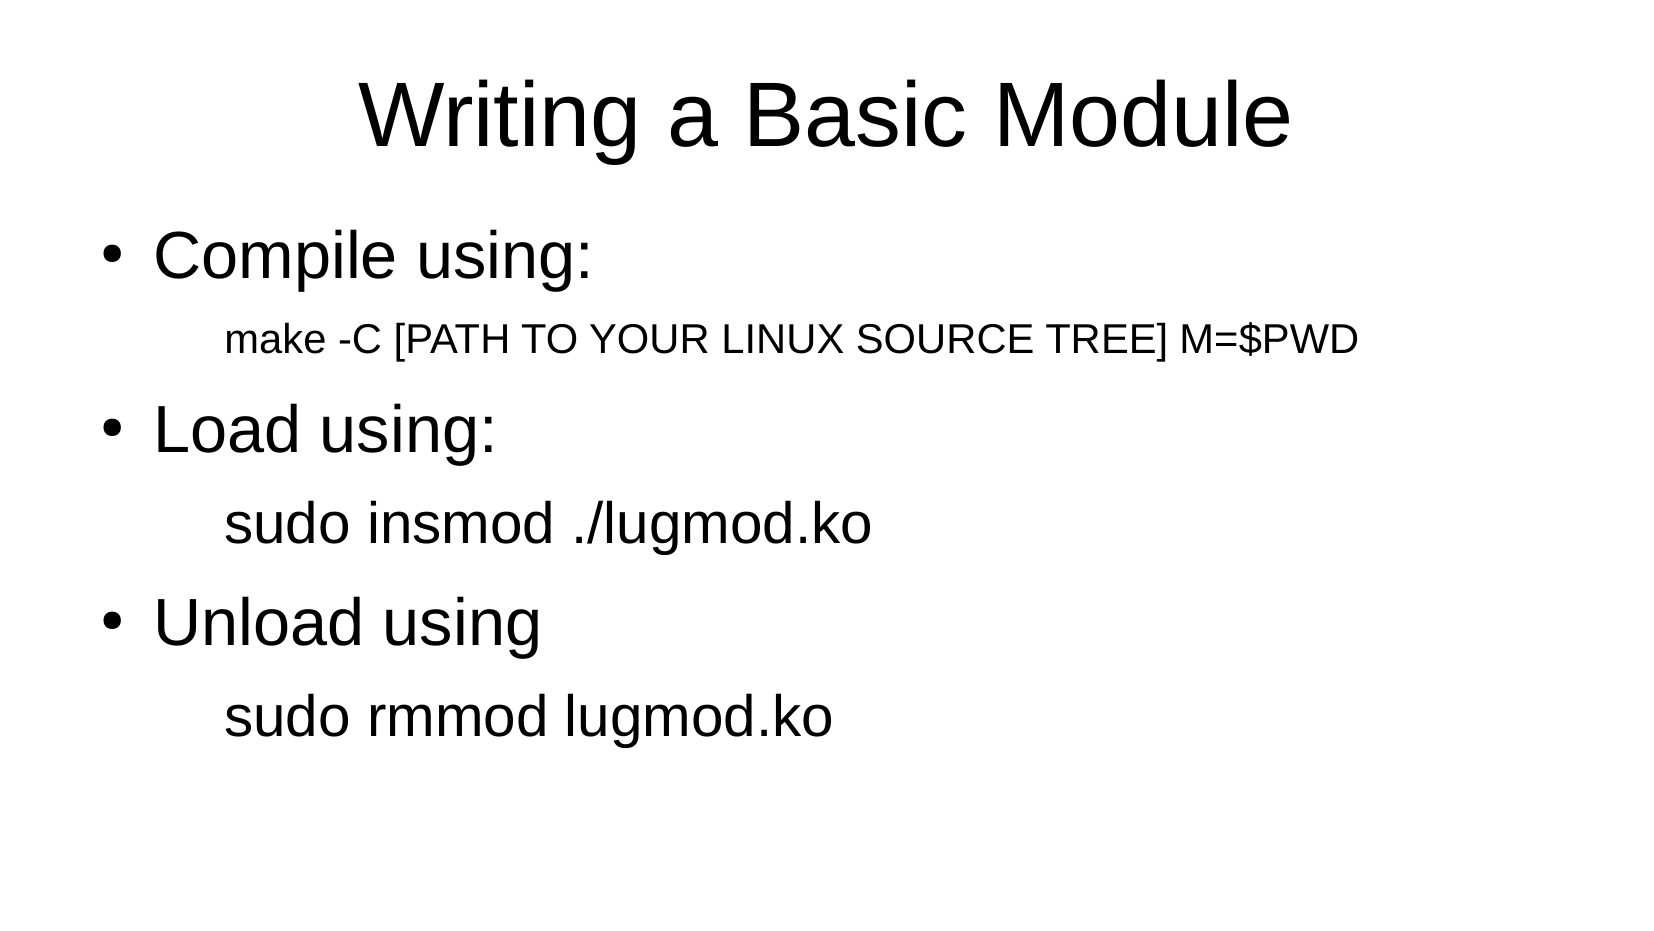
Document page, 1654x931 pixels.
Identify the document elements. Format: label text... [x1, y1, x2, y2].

list Compile using: make -C [PATH TO YOUR LINUX SOURCE TREE] M=$PWD Load using: sudo insmod ./lugmod.ko Unload using sudo rmmod lugmod.ko [82, 217, 1571, 758]
title Writing a Basic Module [82, 37, 1571, 193]
